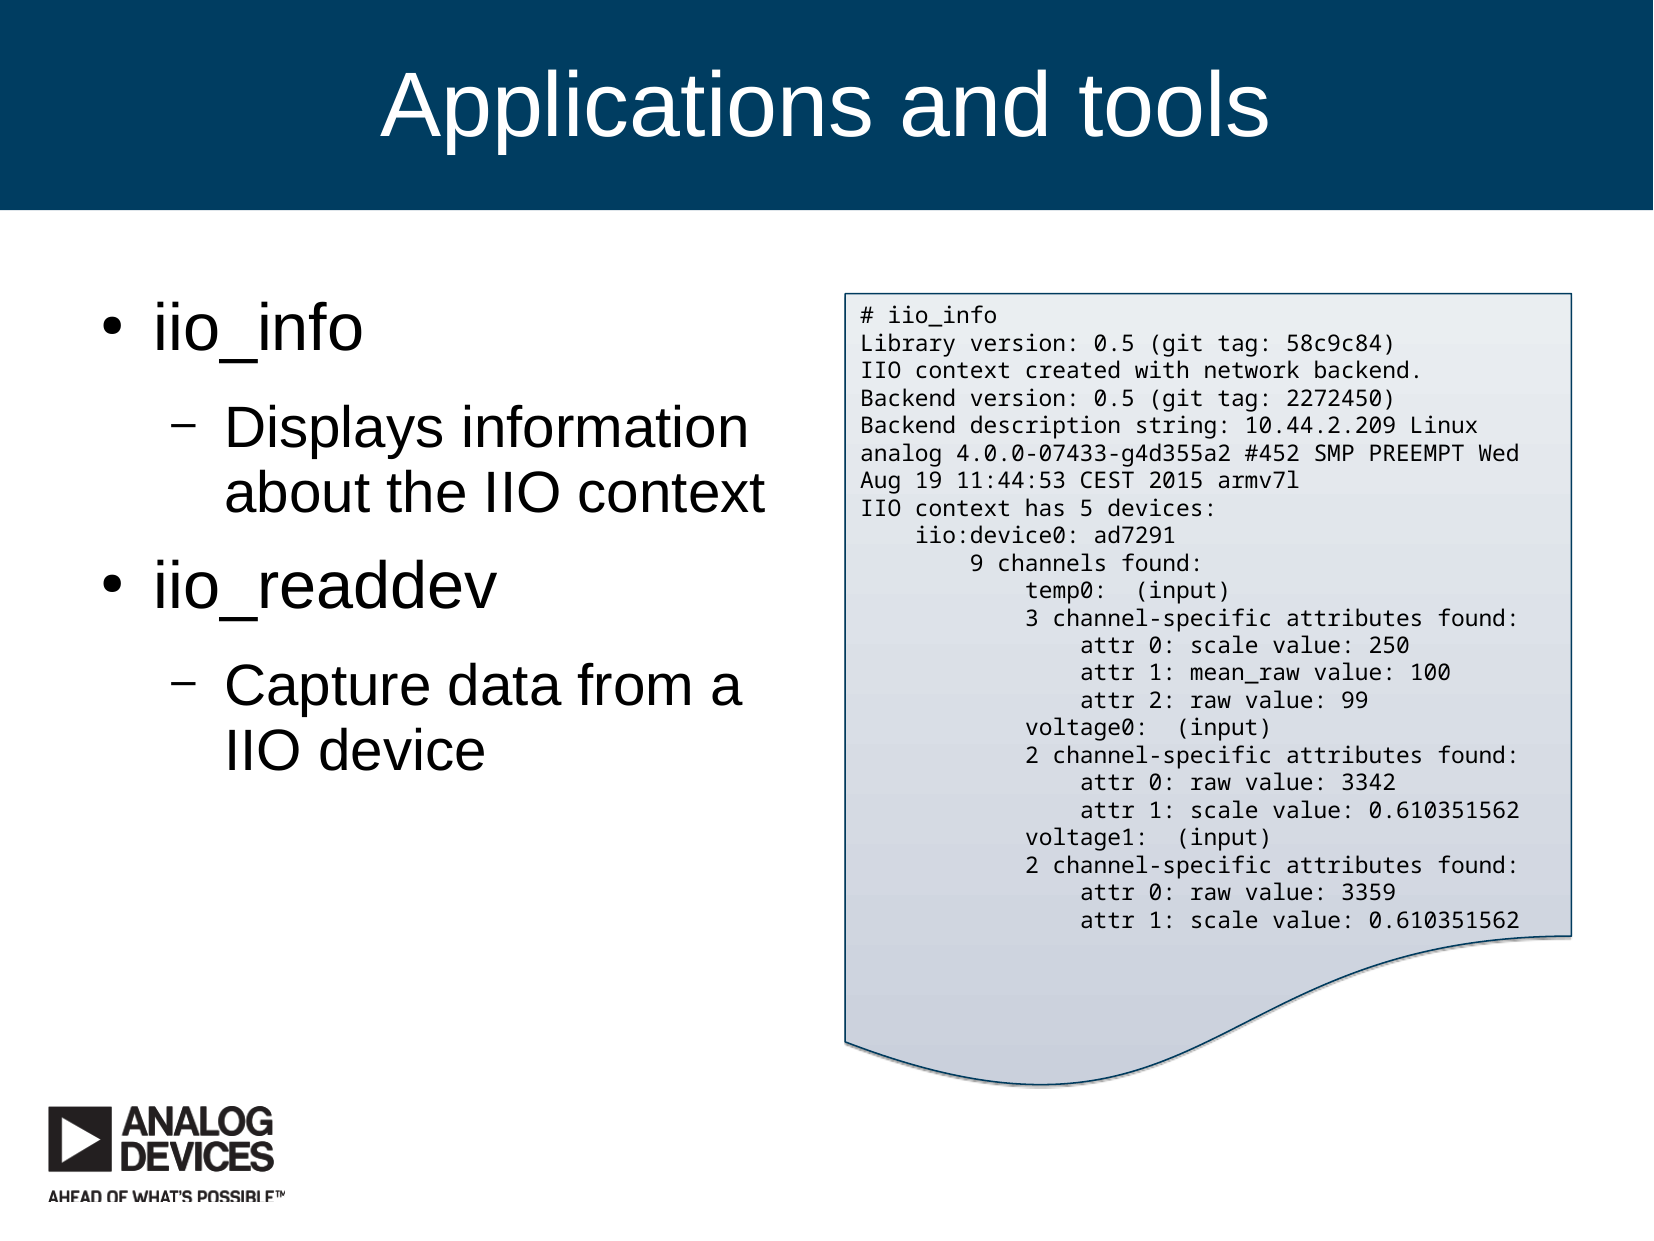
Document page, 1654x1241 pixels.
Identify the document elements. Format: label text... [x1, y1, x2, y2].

title Applications and tools [0, 0, 1653, 211]
text_box # iio_info Library version: 0.5 (git tag: 58c9c84) IIO context created with network backend. Backend version: 0.5 (git tag: 2272450) Backend description string: 10.44.2.209 Linux analog 4.0.0-07433-g4d355a2 #452 SMP PREEMPT Wed Aug 19 11:44:53 CEST 2015 armv7l IIO context has 5 devices: iio:device0: ad7291 9 channels found: temp0: (input) 3 channel-specific attributes found: attr 0: scale value: 250 attr 1: mean_raw value: 100 attr 2: raw value: 99 voltage0: (input) 2 channel-specific attributes found: attr 0: raw value: 3342 attr 1: scale value: 0.610351562 voltage1: (input) 2 channel-specific attributes found: attr 0: raw value: 3359 attr 1: scale value: 0.610351562 [845, 293, 1572, 1085]
list iio_info Displays information about the IIO context iio_readdev Capture data from a IIO device [82, 290, 793, 1010]
